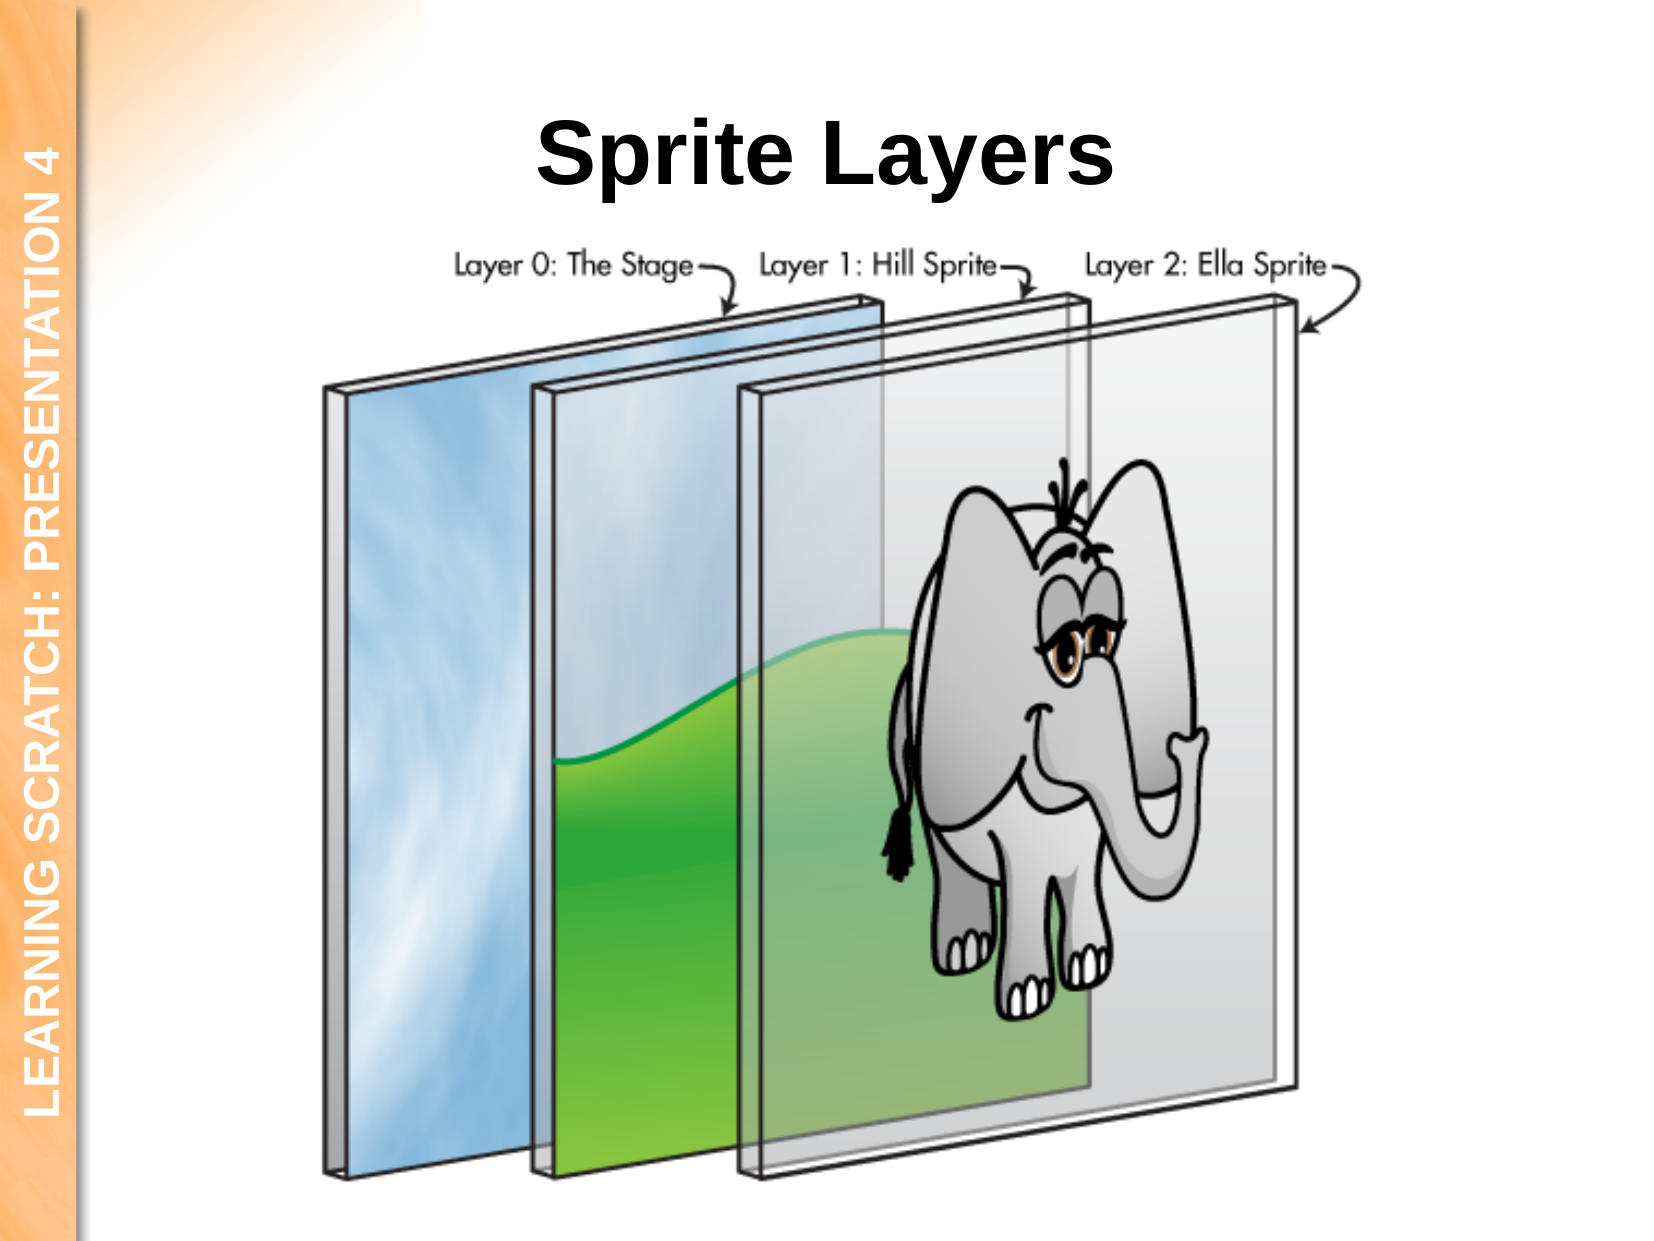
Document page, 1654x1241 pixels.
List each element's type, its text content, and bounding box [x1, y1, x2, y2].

picture [0, 0, 1378, 1241]
title Sprite Layers [82, 56, 1571, 250]
